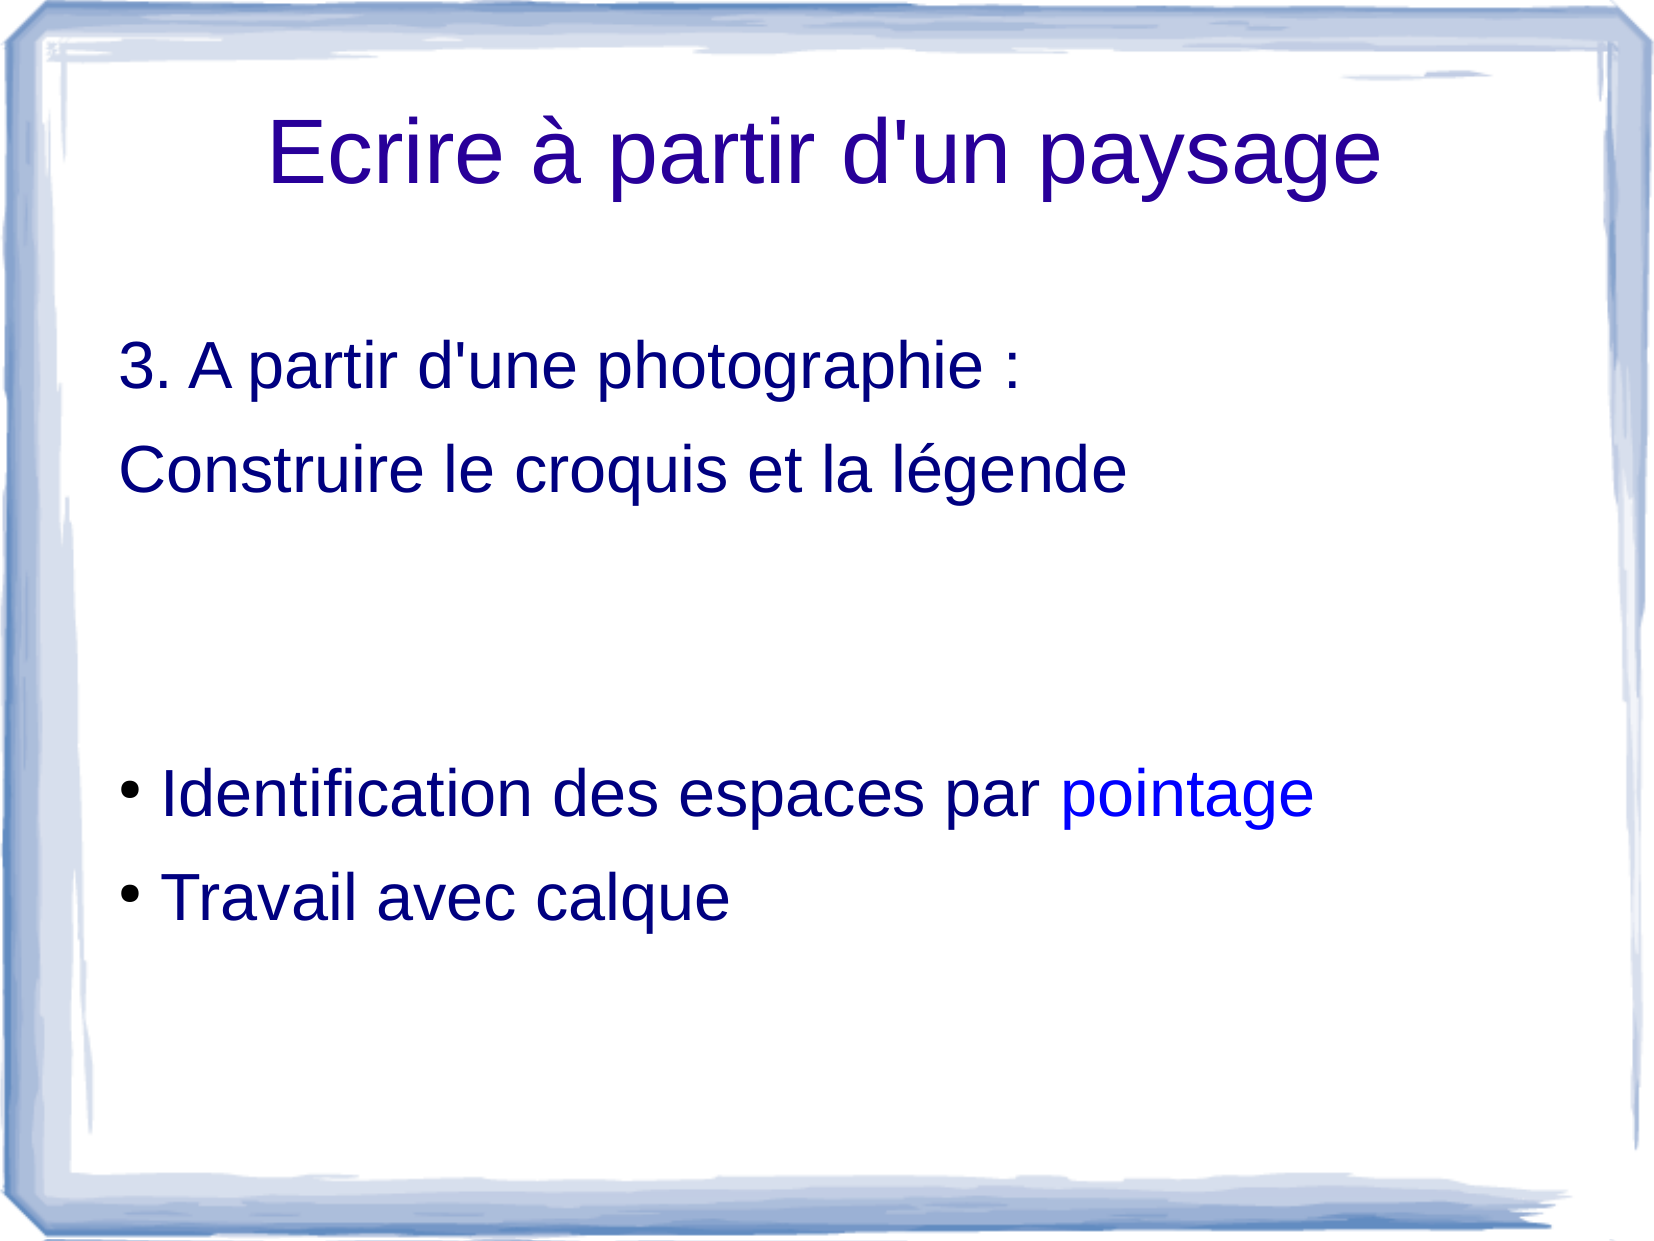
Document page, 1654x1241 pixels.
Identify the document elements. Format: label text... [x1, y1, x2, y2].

picture [0, 0, 1654, 1241]
list Identification des espaces par pointage Travail avec calque [118, 752, 1570, 1143]
title Ecrire à partir d'un paysage [82, 49, 1570, 256]
list 3. A partir d'une photographie : Construire le croquis et la légende [118, 324, 1570, 716]
